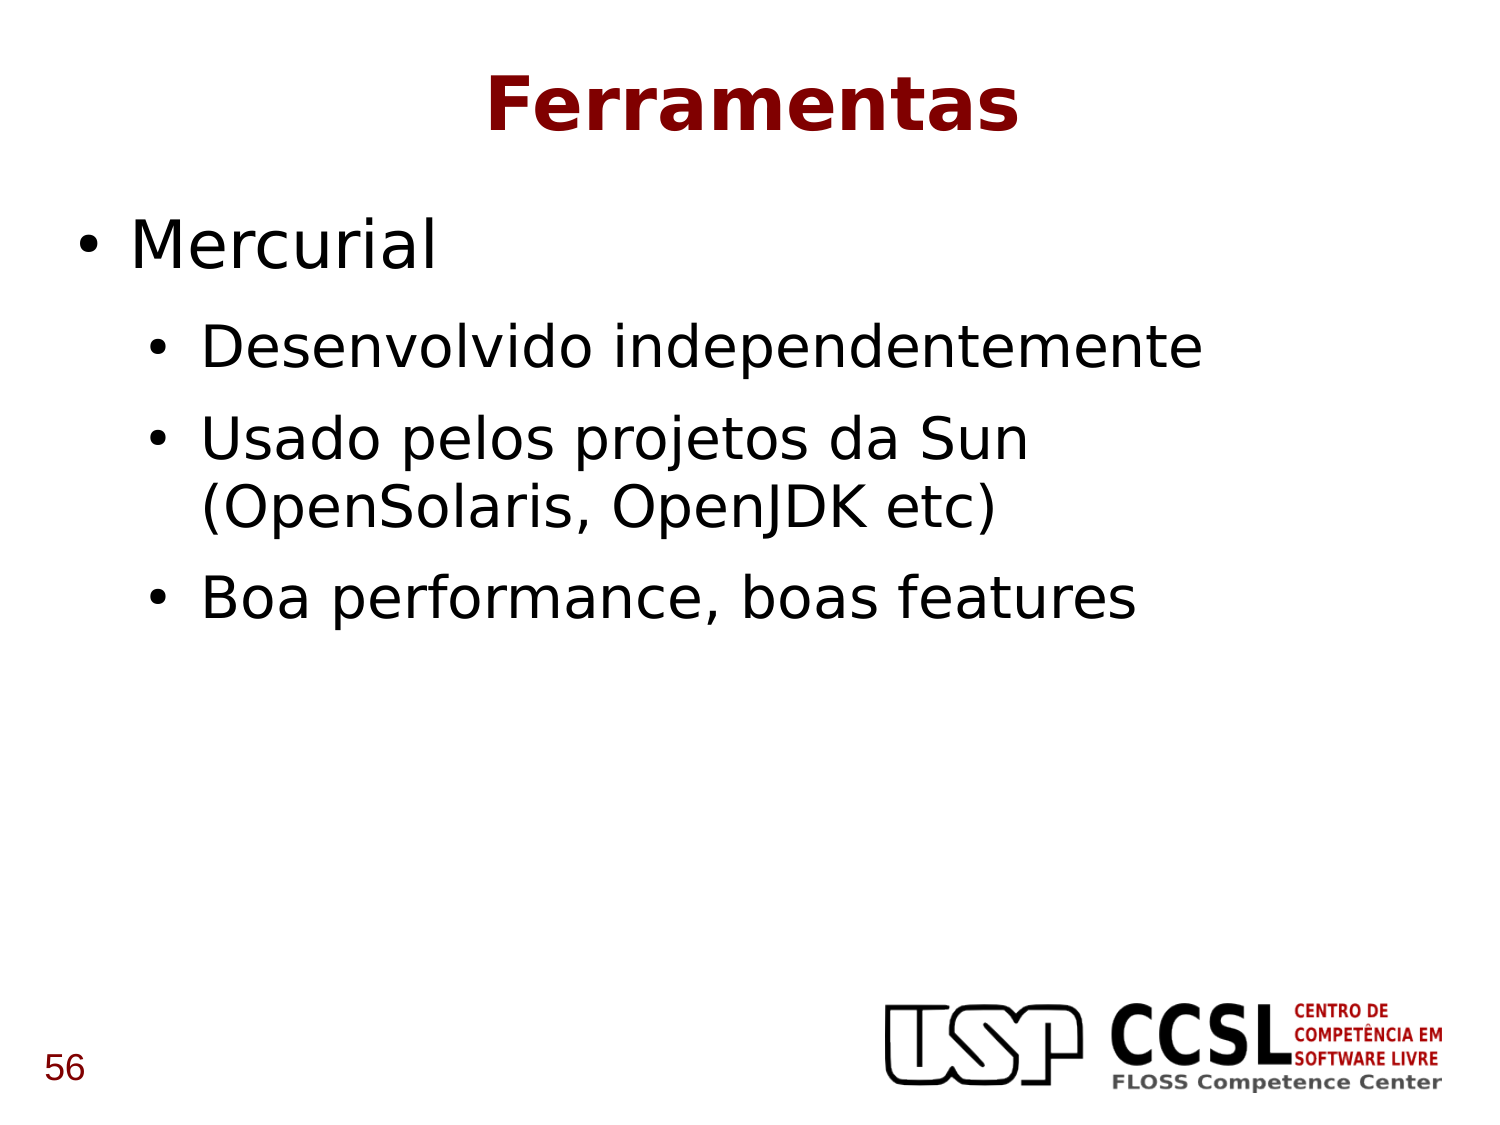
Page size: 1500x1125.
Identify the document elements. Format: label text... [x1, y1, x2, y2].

title Ferramentas [59, 29, 1447, 180]
picture [885, 1003, 1442, 1093]
list Mercurial Desenvolvido independentemente Usado pelos projetos da Sun (OpenSolaris, OpenJDK etc) Boa performance, boas features [59, 206, 1447, 950]
